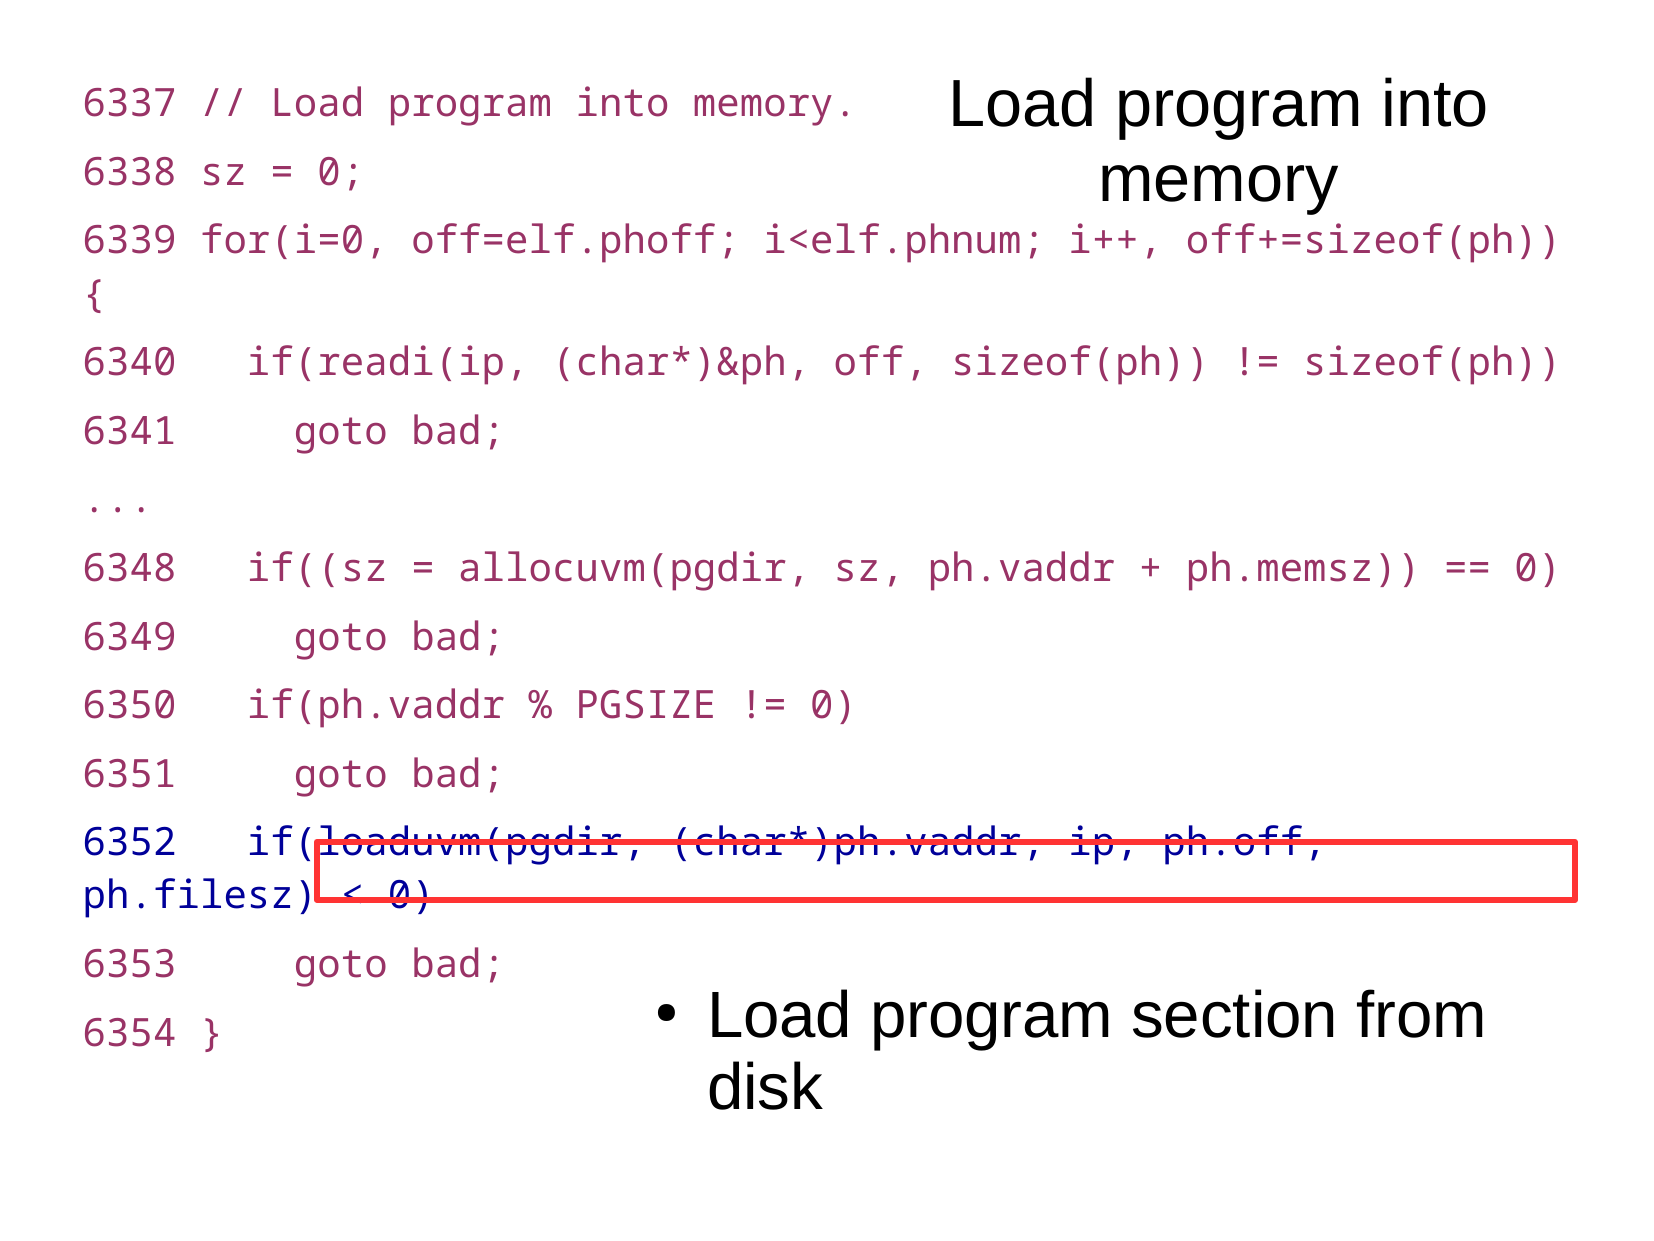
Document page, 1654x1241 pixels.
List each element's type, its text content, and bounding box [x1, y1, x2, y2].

title Load program into memory [825, 37, 1613, 245]
list 6337 // Load program into memory. 6338 sz = 0; 6339 for(i=0, off=elf.phoff; i<elf.phnum; i++, off+=sizeof(ph)){ 6340 if(readi(ip, (char*)&ph, off, sizeof(ph)) != sizeof(ph)) 6341 goto bad; ... 6348 if((sz = allocuvm(pgdir, sz, ph.vaddr + ph.memsz)) == 0) 6349 goto bad; 6350 if(ph.vaddr % PGSIZE != 0) 6351 goto bad; 6352 if(loaduvm(pgdir, (char*)ph.vaddr, ip, ph.off, ph.filesz) < 0) 6353 goto bad; 6354 } [320, 845, 1571, 897]
list Load program section from disk [637, 978, 1530, 1126]
list 6337 // Load program into memory. 6338 sz = 0; 6339 for(i=0, off=elf.phoff; i<elf.phnum; i++, off+=sizeof(ph)){ 6340 if(readi(ip, (char*)&ph, off, sizeof(ph)) != sizeof(ph)) 6341 goto bad; ... 6348 if((sz = allocuvm(pgdir, sz, ph.vaddr + ph.memsz)) == 0) 6349 goto bad; 6350 if(ph.vaddr % PGSIZE != 0) 6351 goto bad; 6352 if(loaduvm(pgdir, (char*)ph.vaddr, ip, ph.off, ph.filesz) < 0) 6353 goto bad; 6354 } [82, 75, 1571, 1163]
